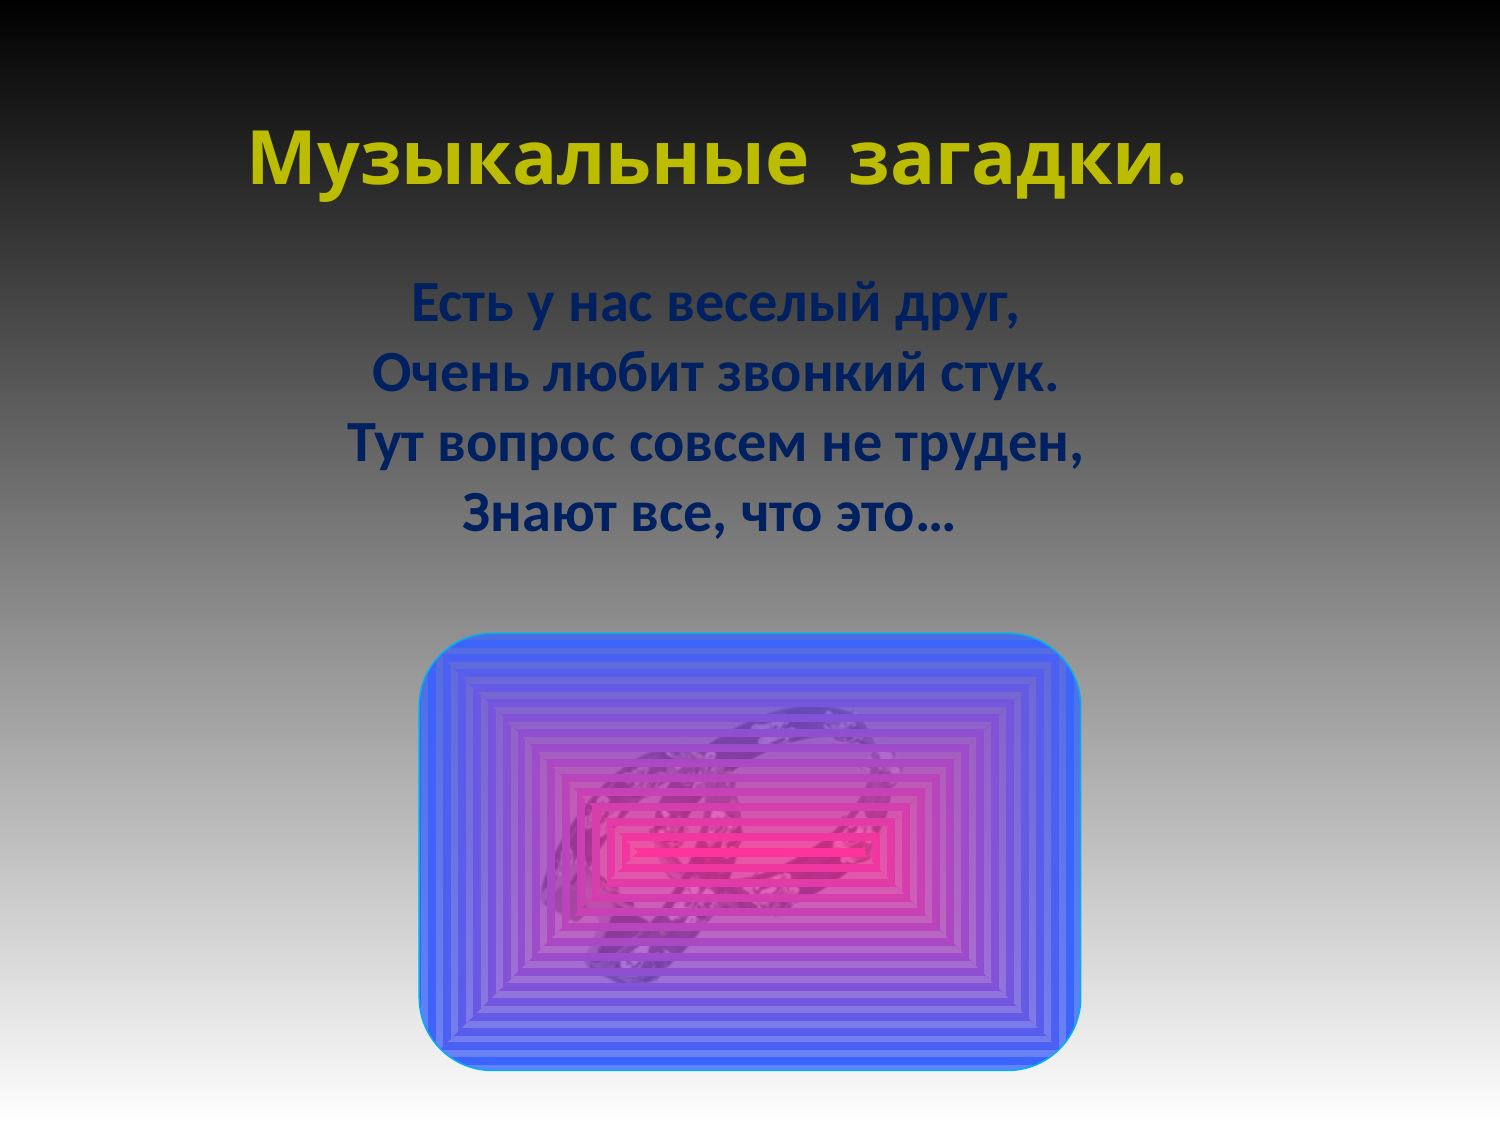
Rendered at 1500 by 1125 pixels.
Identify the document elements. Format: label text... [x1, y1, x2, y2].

text_box [419, 633, 1081, 1071]
text_box Есть у нас веселый друг, Очень любит звонкий стук. Тут вопрос совсем не труден, Знают все, что это… [333, 255, 1100, 551]
text_box Музыкальные загадки. [231, 101, 1204, 207]
